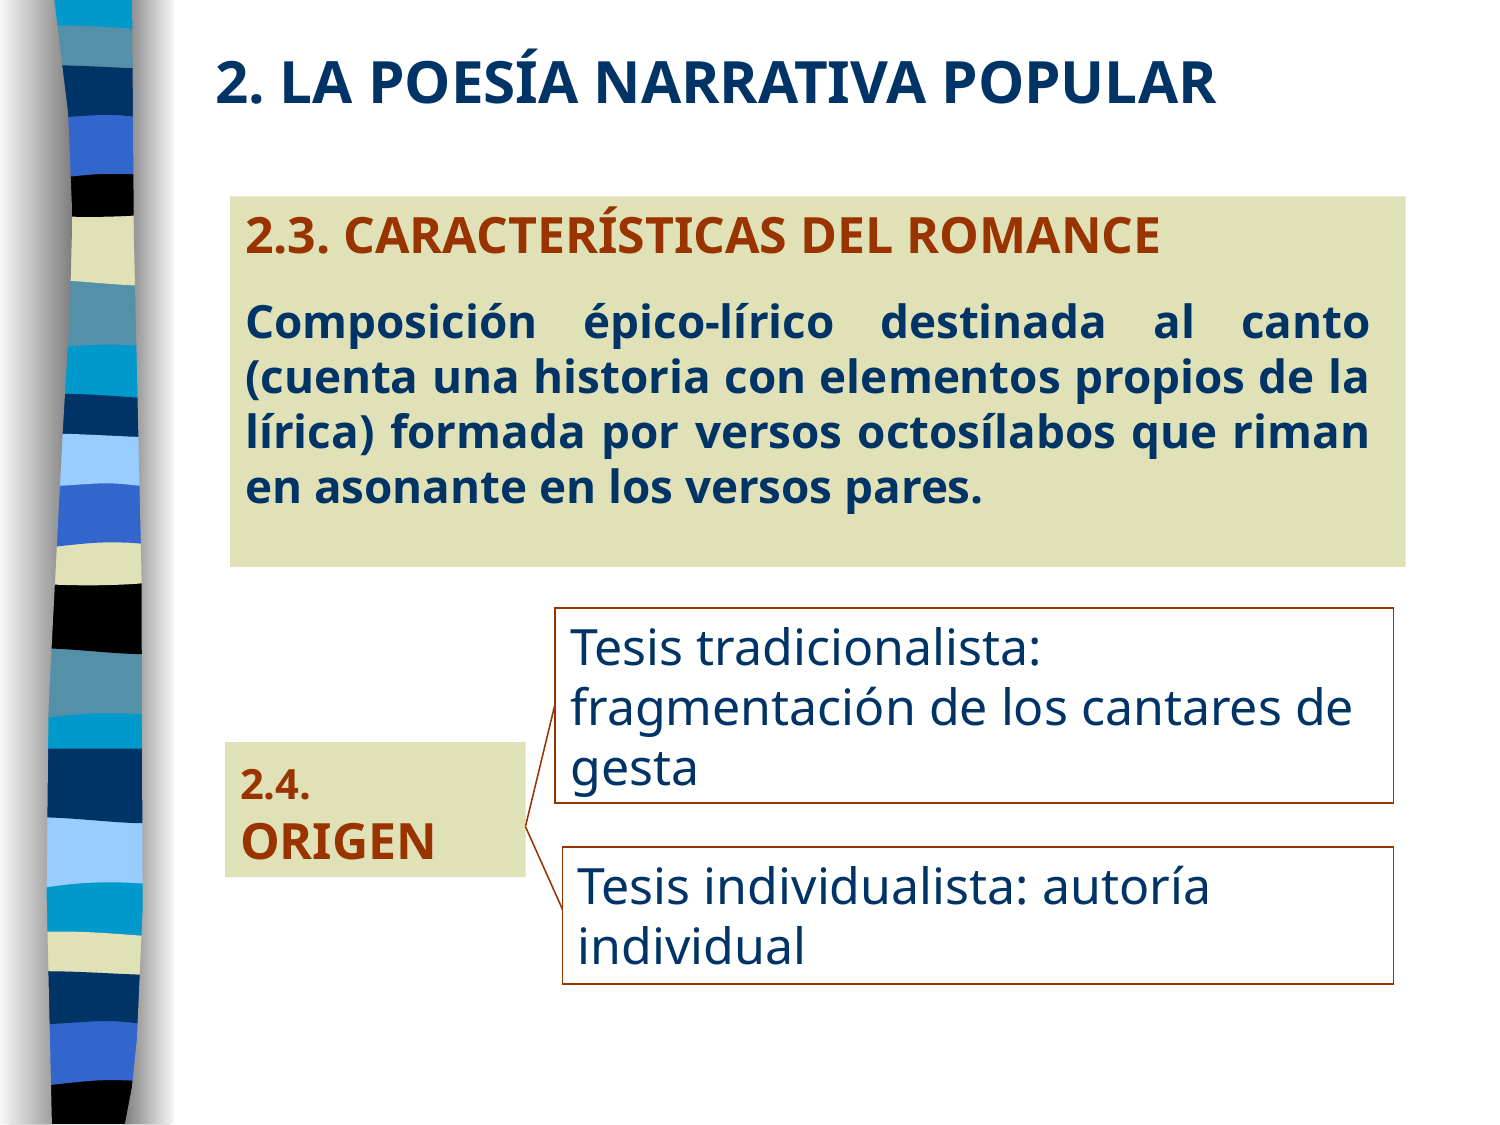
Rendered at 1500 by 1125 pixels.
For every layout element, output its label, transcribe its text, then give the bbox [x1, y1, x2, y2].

text_box Tesis individualista: autoría individual [562, 847, 1394, 984]
text_box 2.4. ORIGEN [225, 742, 526, 878]
text_box 2.3. CARACTERÍSTICAS DEL ROMANCE Composición épico-lírico destinada al canto (cuenta una historia con elementos propios de la lírica) formada por versos octosílabos que riman en asonante en los versos pares. [230, 196, 1406, 567]
text_box 2. LA POESÍA NARRATIVA POPULAR [200, 37, 1451, 123]
text_box Tesis tradicionalista: fragmentación de los cantares de gesta [555, 608, 1394, 804]
